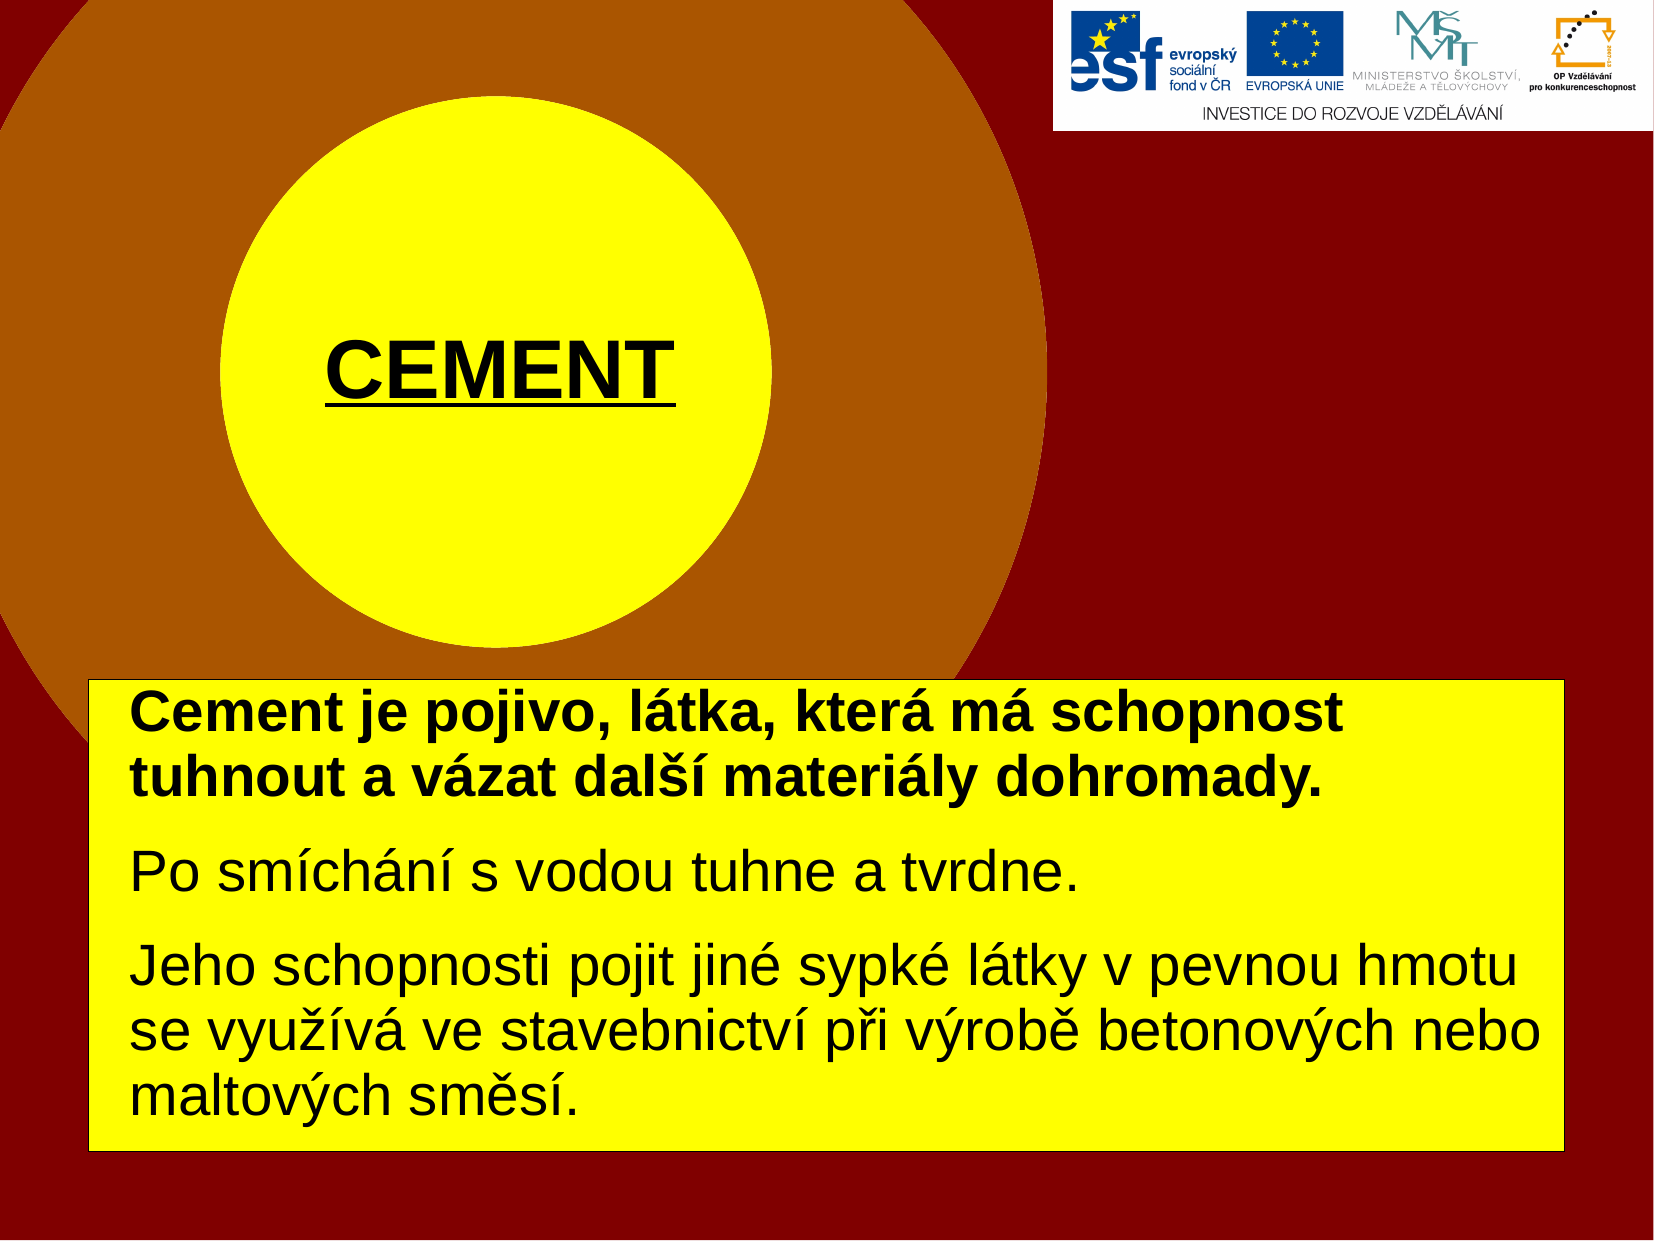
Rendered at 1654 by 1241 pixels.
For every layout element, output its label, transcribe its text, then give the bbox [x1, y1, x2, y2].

title CEMENT [324, 265, 1654, 473]
picture [1053, 0, 1654, 131]
list Cement je pojivo, látka, která má schopnost tuhnout a vázat další materiály dohromady. Po smíchání s vodou tuhne a tvrdne. Jeho schopnosti pojit jiné sypké látky v pevnou hmotu se využívá ve stavebnictví při výrobě betonových nebo maltových směsí. [59, 679, 1548, 1131]
text_box [88, 679, 1565, 1152]
